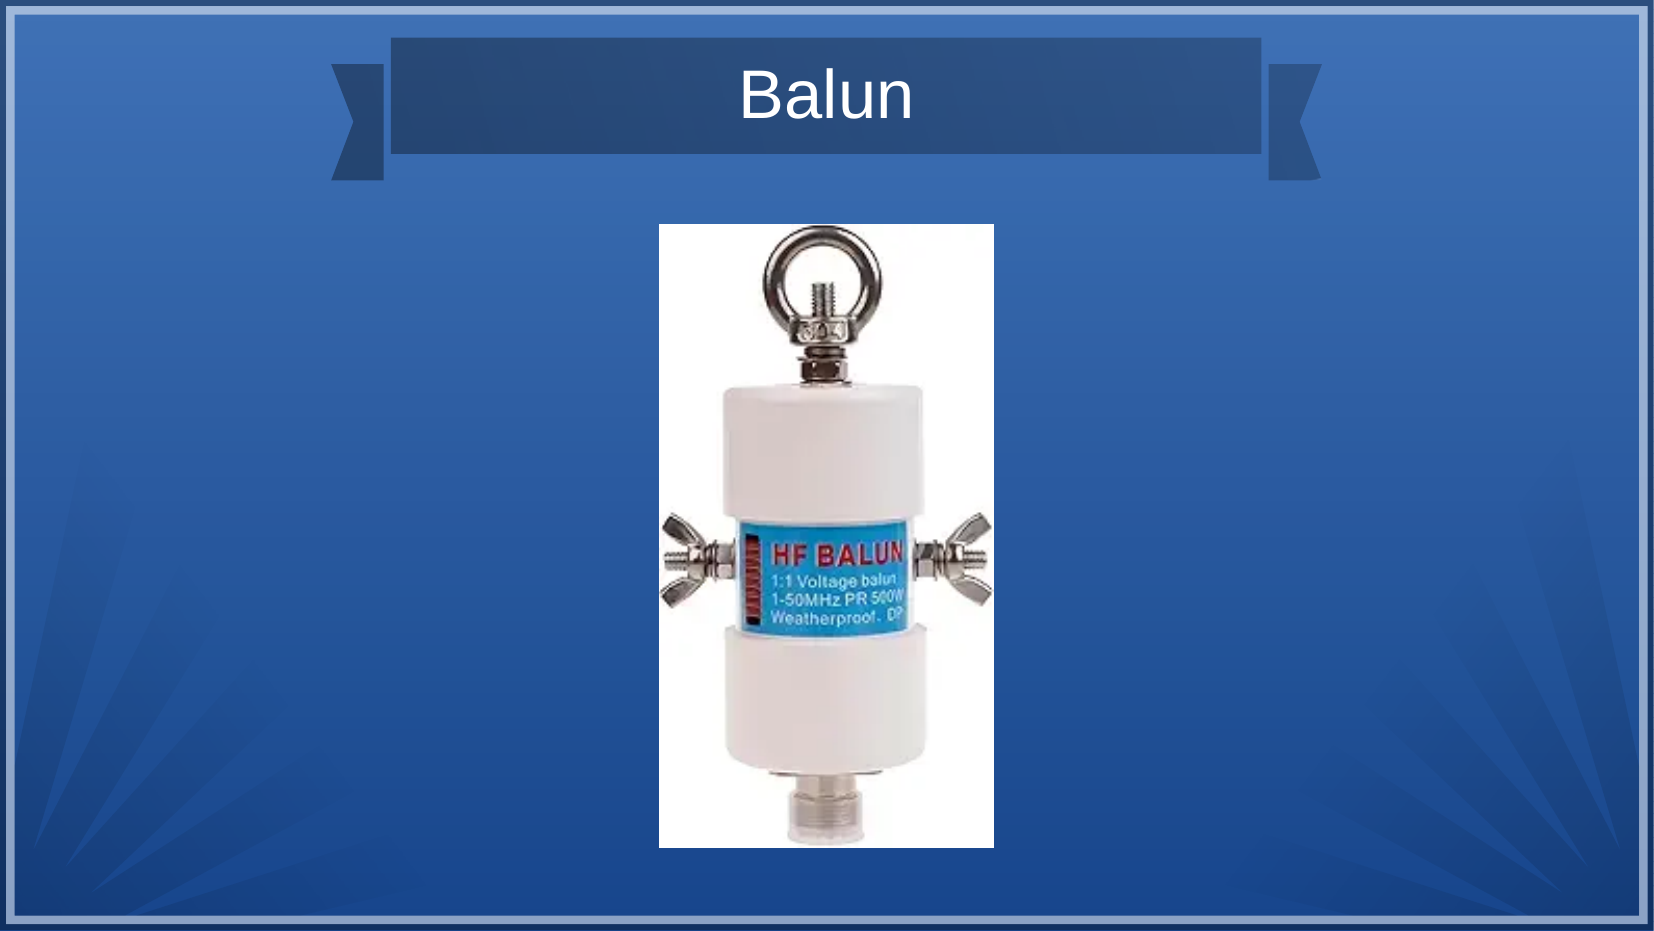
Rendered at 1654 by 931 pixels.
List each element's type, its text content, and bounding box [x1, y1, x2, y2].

title Balun [389, 35, 1264, 154]
picture [659, 224, 994, 848]
